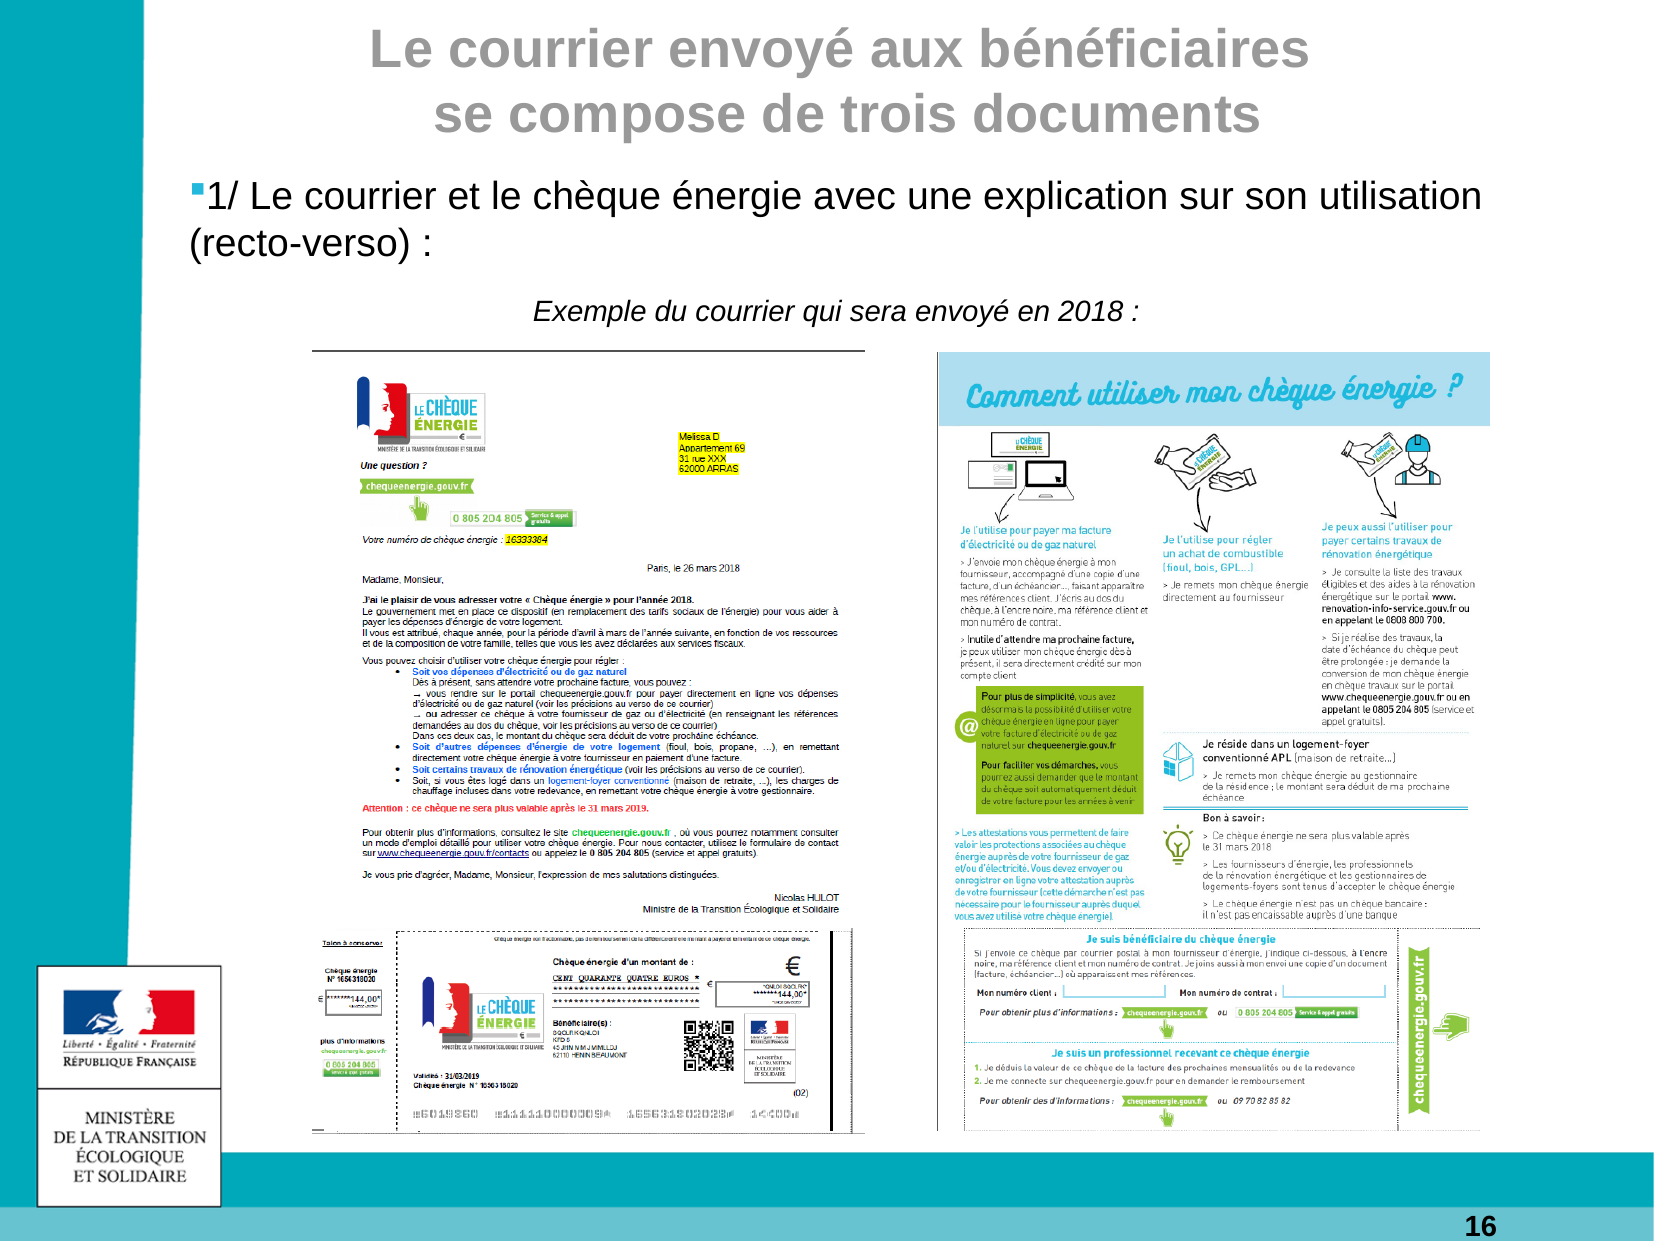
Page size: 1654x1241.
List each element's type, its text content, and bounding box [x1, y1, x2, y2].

text_box [1464, 1207, 1629, 1241]
list 1/ Le courrier et le chèque énergie avec une explication sur son utilisation (recto-verso) : Exemple du courrier qui sera envoyé en 2018 : [189, 170, 1517, 328]
picture [312, 350, 865, 1134]
picture [937, 352, 1490, 1131]
title Le courrier envoyé aux bénéficiaires se compose de trois documents [96, 0, 1585, 182]
